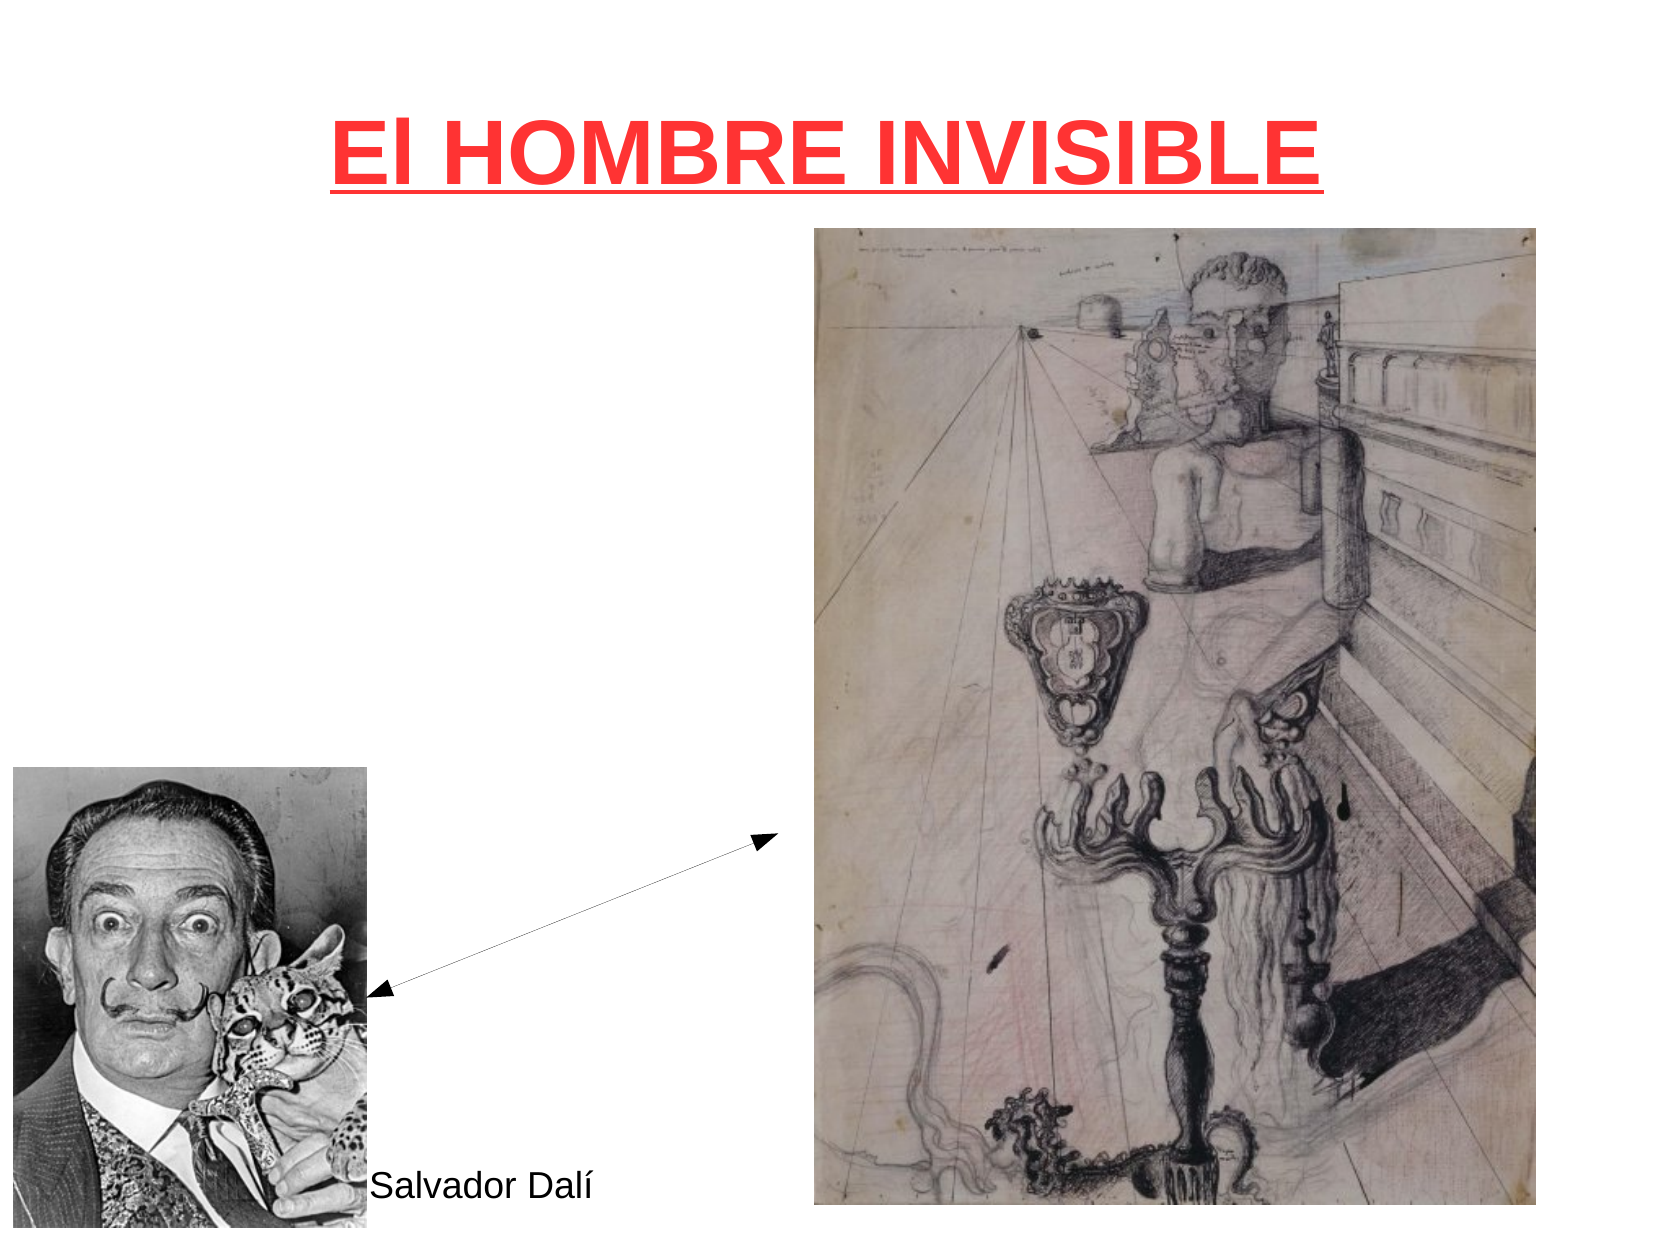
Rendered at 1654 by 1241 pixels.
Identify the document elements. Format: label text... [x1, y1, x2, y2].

text_box Salvador Dalí [354, 1157, 745, 1215]
picture [13, 767, 367, 1228]
picture [814, 228, 1536, 1205]
title El HOMBRE INVISIBLE [82, 49, 1571, 257]
